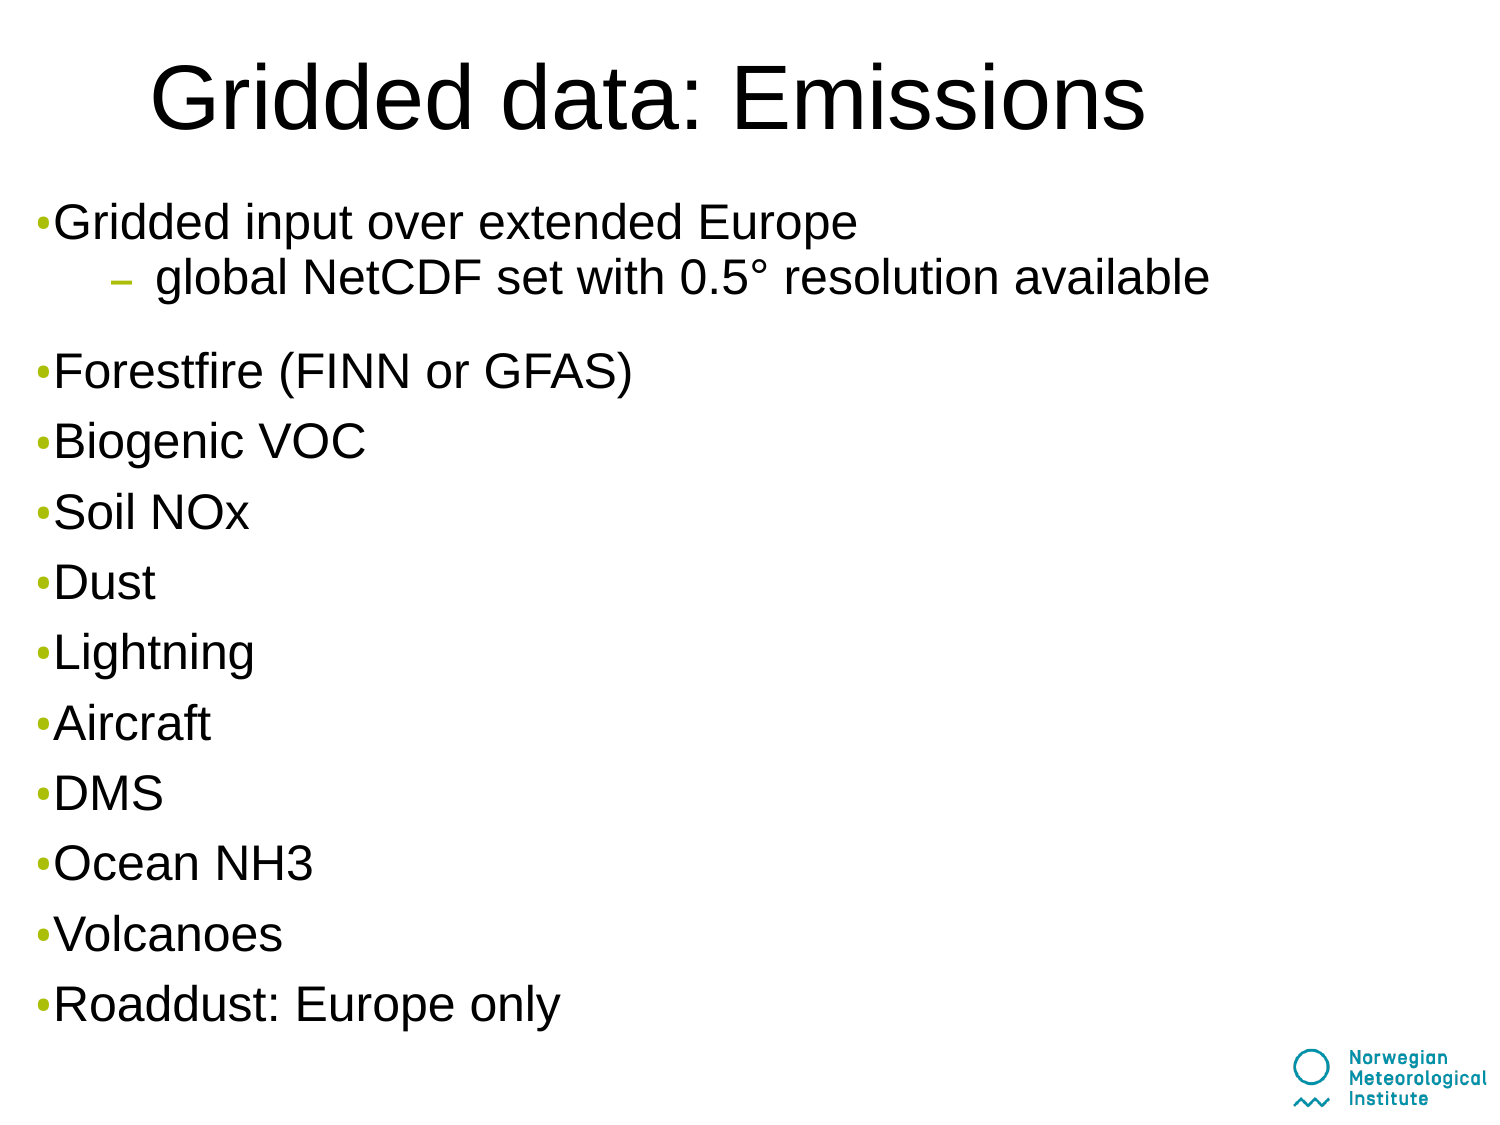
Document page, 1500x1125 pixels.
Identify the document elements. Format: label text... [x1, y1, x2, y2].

title Gridded data: Emissions [0, 19, 1300, 178]
picture [1281, 1035, 1495, 1118]
list Gridded input over extended Europe global NetCDF set with 0.5° resolution available Forestfire (FINN or GFAS) Biogenic VOC Soil NOx Dust Lightning Aircraft DMS Ocean NH3 Volcanoes Roaddust: Europe only [34, 193, 1452, 1083]
